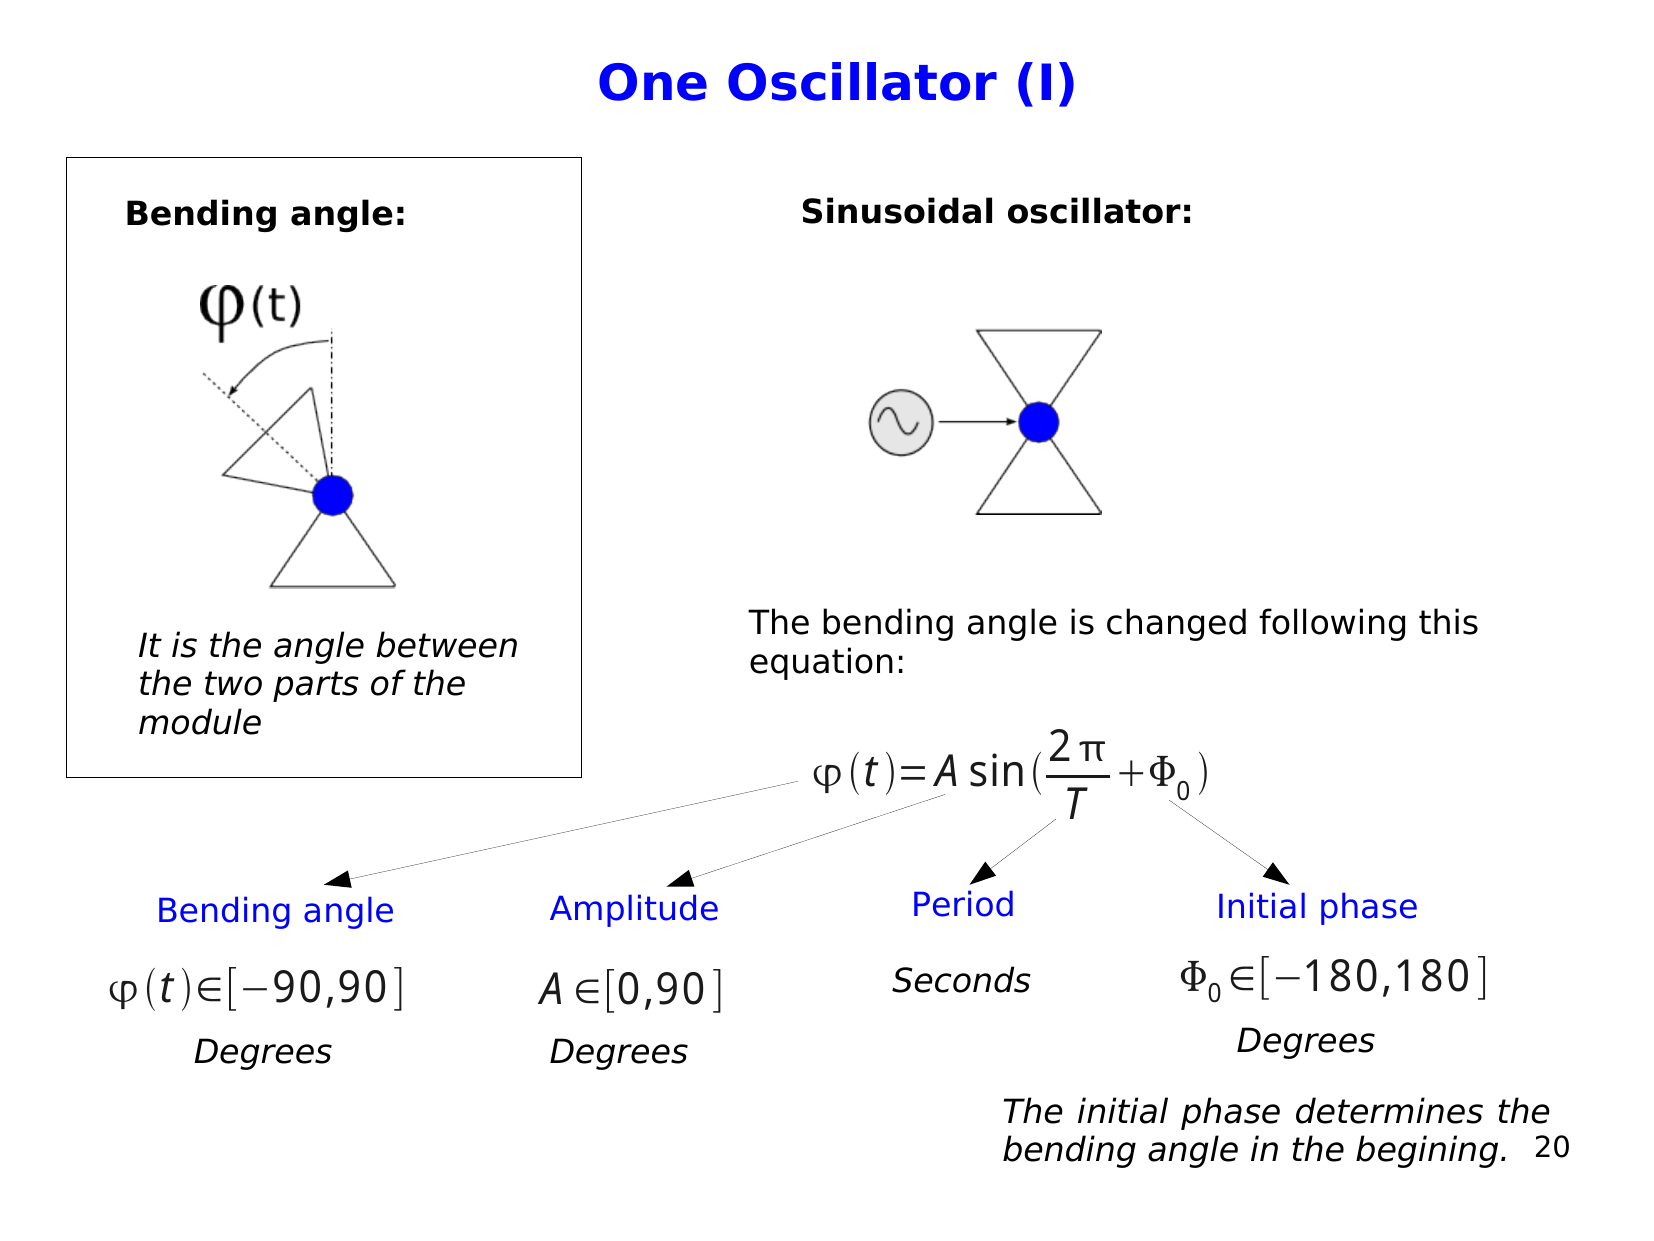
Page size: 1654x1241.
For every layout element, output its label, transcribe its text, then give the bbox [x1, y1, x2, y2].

text_box Seconds [877, 953, 1060, 1008]
text_box Degrees [534, 1025, 763, 1079]
text_box One Oscillator (I) [582, 47, 1094, 121]
picture [858, 317, 1102, 515]
text_box Period [896, 878, 1124, 933]
text_box Sinusoidal oscillator: [774, 185, 1233, 239]
text_box Degrees [179, 1025, 354, 1079]
text_box It is the angle between the two parts of the module [123, 619, 552, 750]
text_box Amplitude [534, 882, 763, 936]
chart [802, 720, 1219, 831]
text_box Bending angle: [98, 186, 446, 241]
chart [527, 963, 734, 1015]
picture [200, 285, 415, 589]
text_box Initial phase [1201, 880, 1439, 935]
text_box Bending angle [141, 884, 432, 938]
text_box Degrees [1221, 1014, 1450, 1068]
text_box The bending angle is changed following this equation: [734, 596, 1501, 689]
text_box The initial phase determines the bending angle in the begining. [987, 1084, 1608, 1177]
chart [1169, 950, 1499, 1009]
chart [97, 961, 415, 1014]
